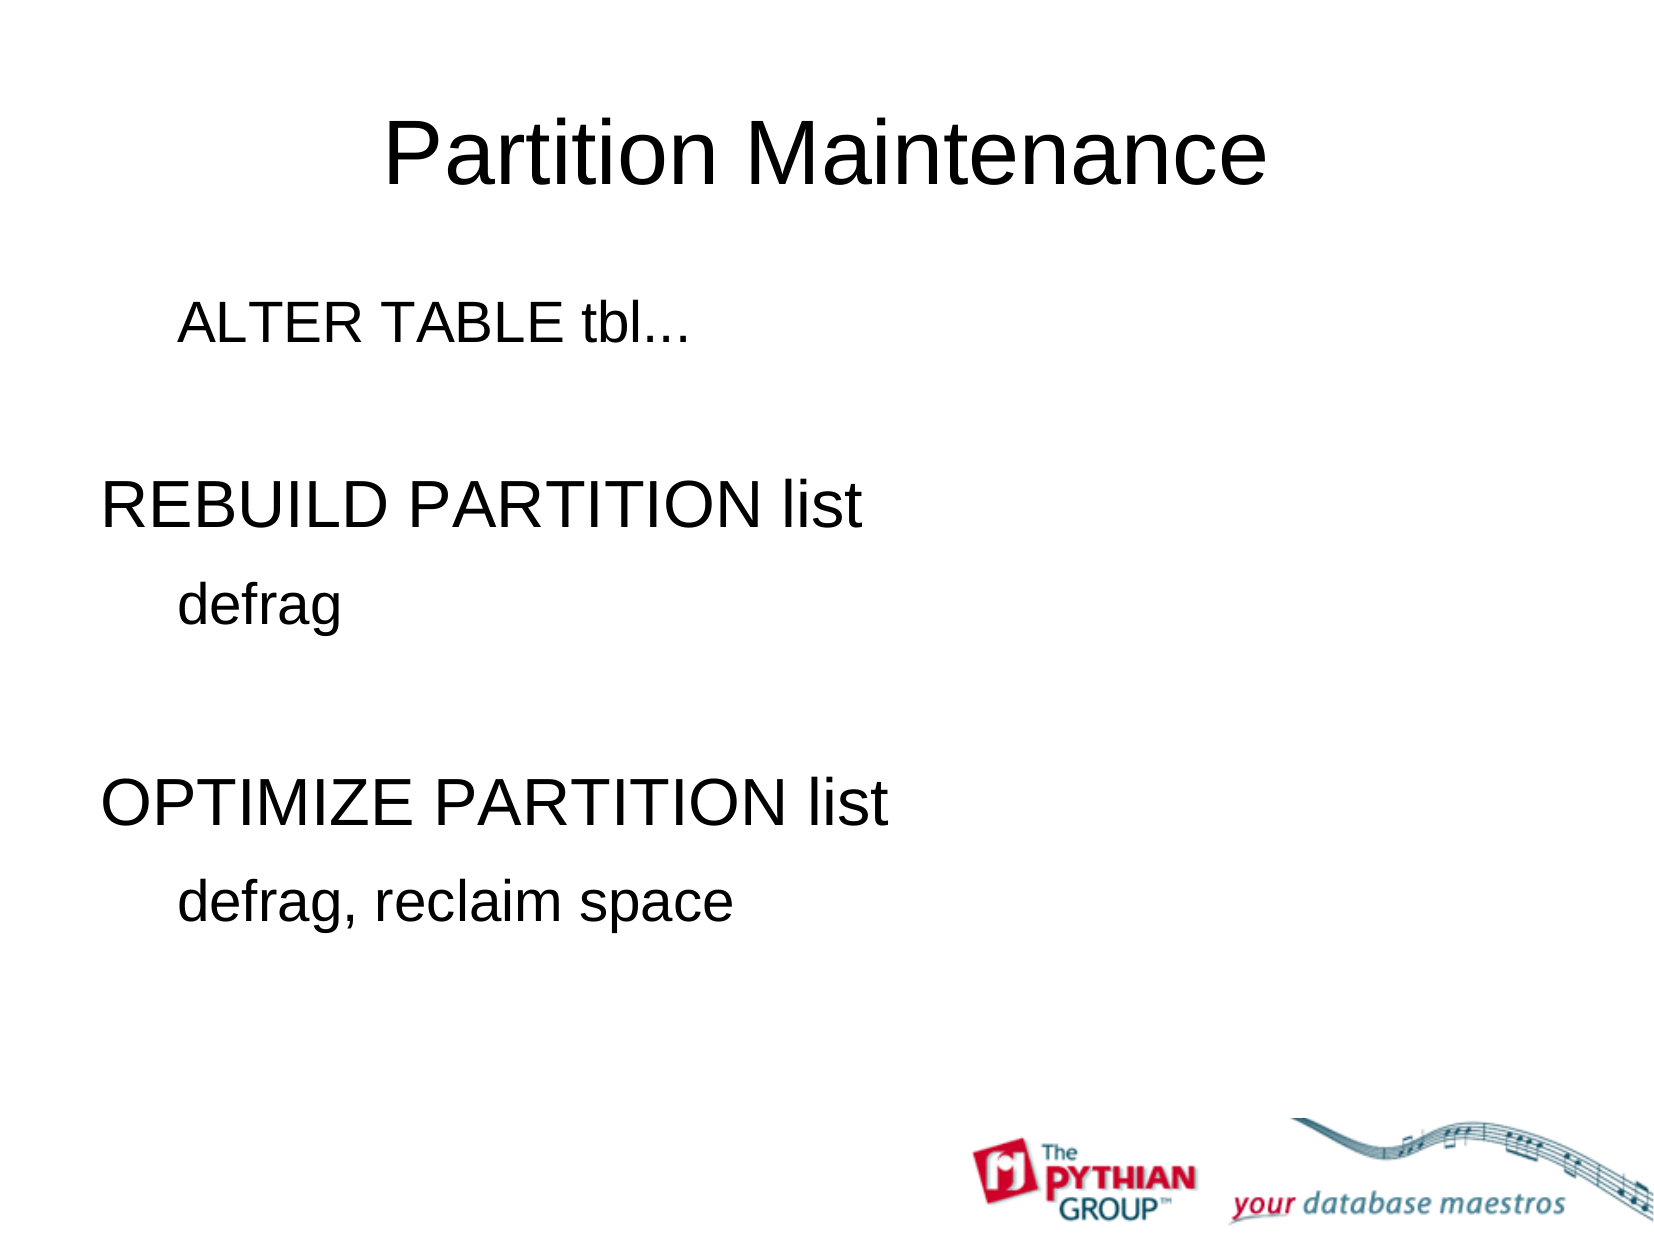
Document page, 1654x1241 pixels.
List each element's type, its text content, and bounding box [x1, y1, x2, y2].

list ALTER TABLE tbl... REBUILD PARTITION list defrag OPTIMIZE PARTITION list defrag, reclaim space [82, 290, 1571, 1094]
picture [955, 1118, 1654, 1241]
title Partition Maintenance [82, 49, 1571, 257]
